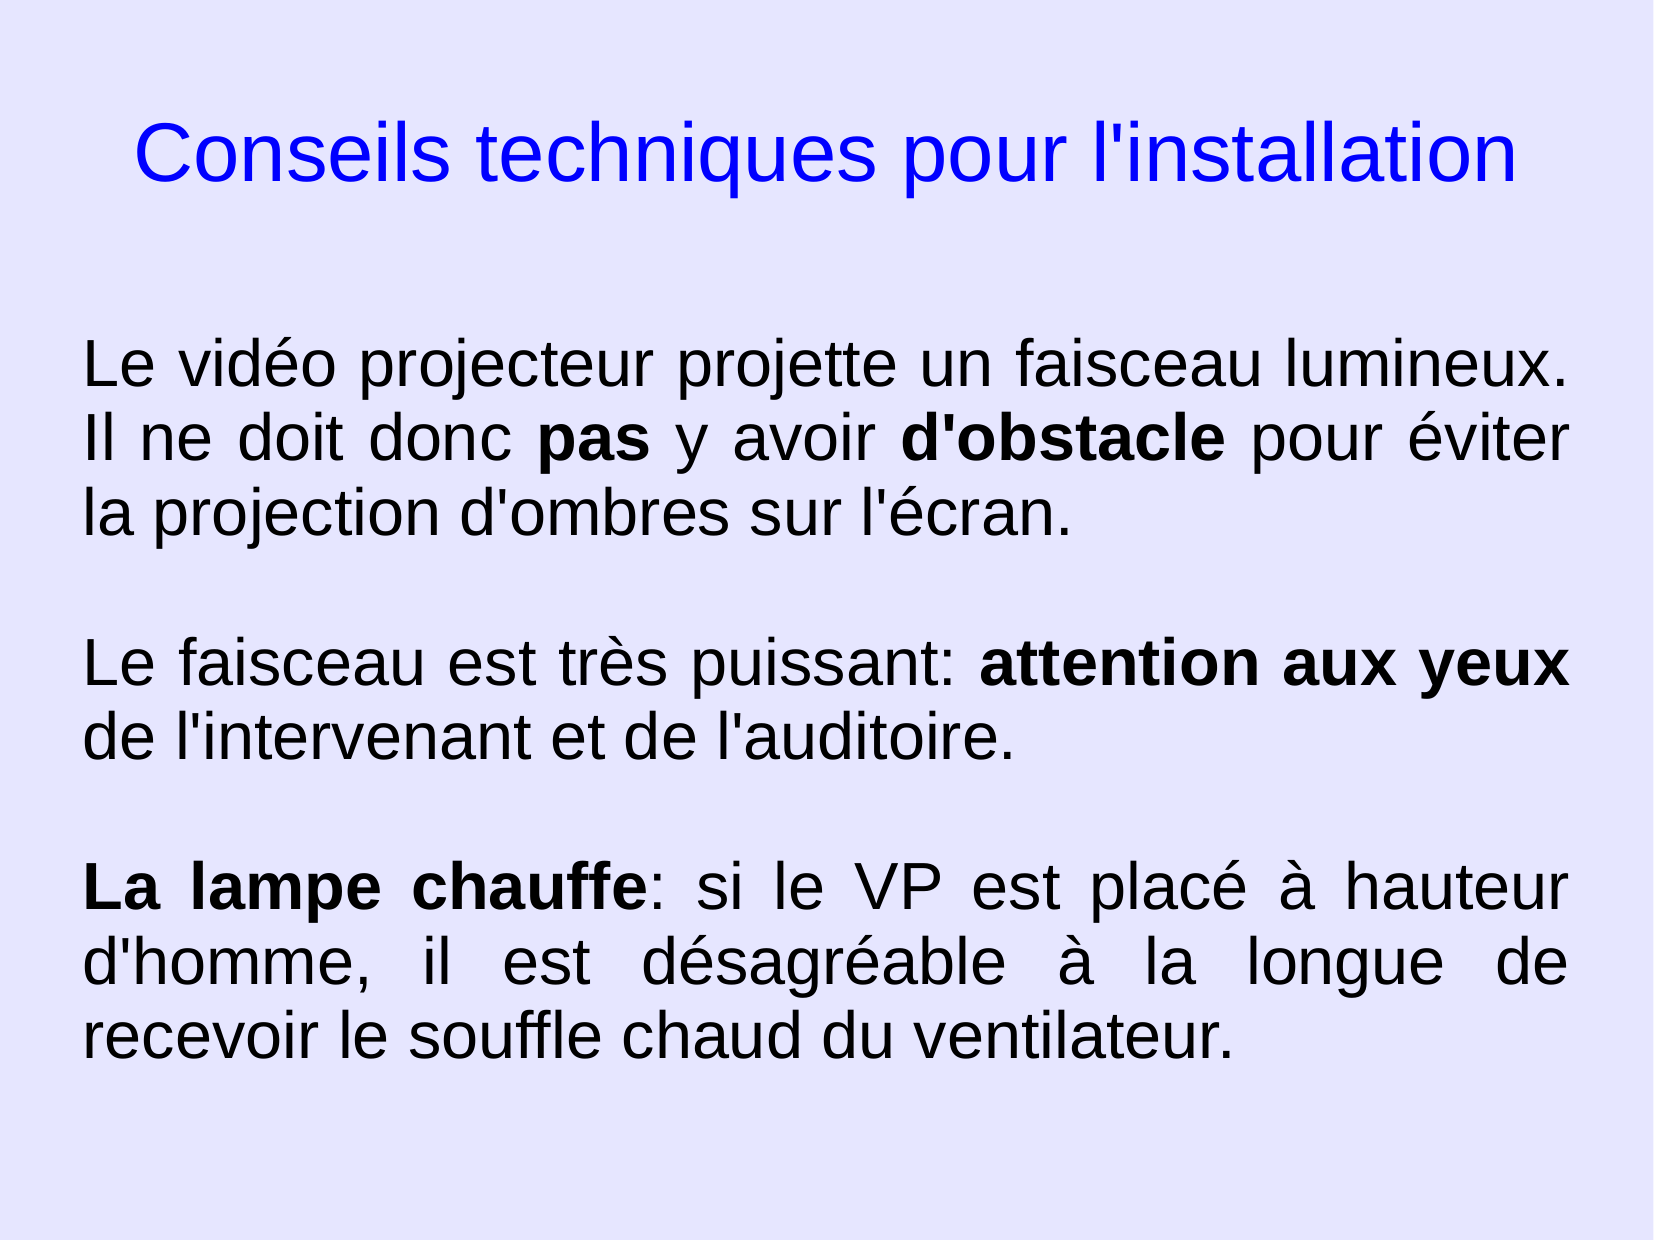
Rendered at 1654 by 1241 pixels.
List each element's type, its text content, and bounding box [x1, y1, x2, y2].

subtitle Le vidéo projecteur projette un faisceau lumineux. Il ne doit donc pas y avoir d'obstacle pour éviter la projection d'ombres sur l'écran. Le faisceau est très puissant: attention aux yeux de l'intervenant et de l'auditoire. La lampe chauffe: si le VP est placé à hauteur d'homme, il est désagréable à la longue de recevoir le souffle chaud du ventilateur. [82, 290, 1571, 1109]
title Conseils techniques pour l'installation [82, 56, 1571, 250]
